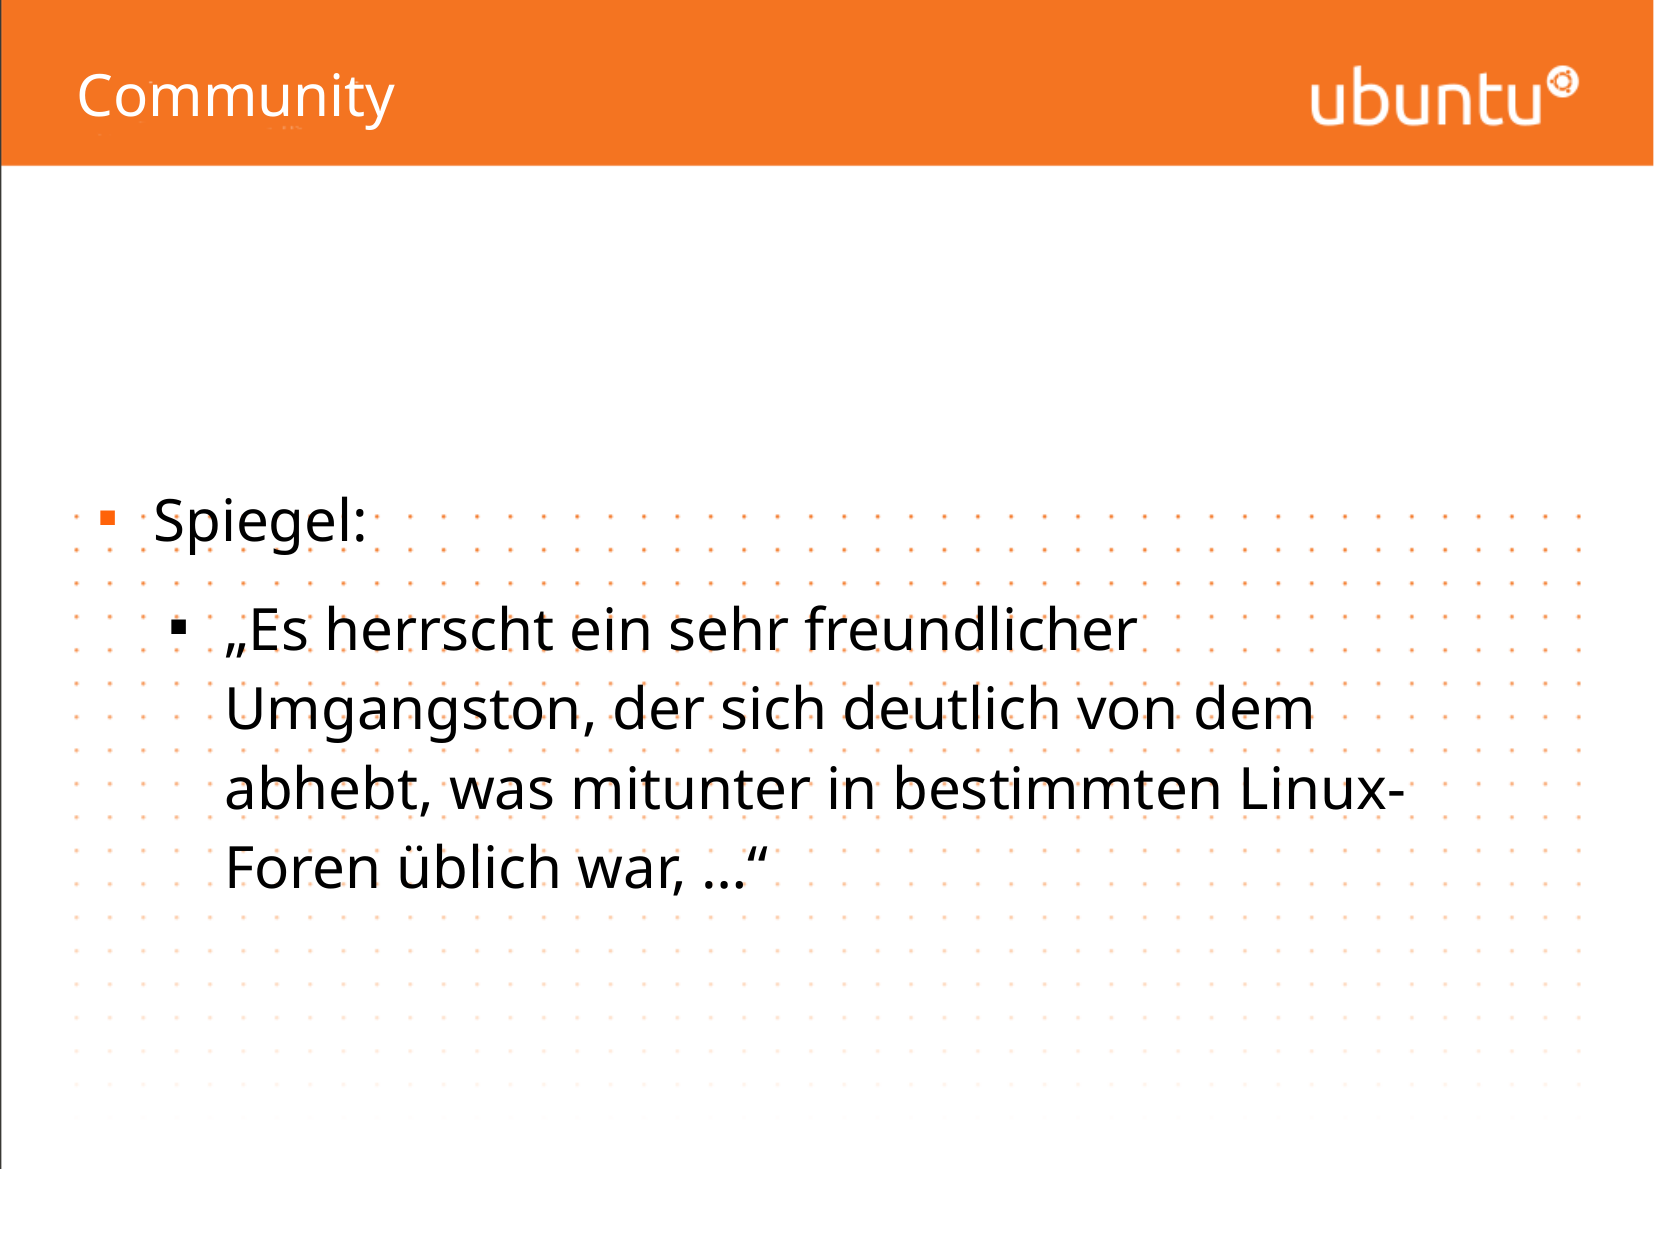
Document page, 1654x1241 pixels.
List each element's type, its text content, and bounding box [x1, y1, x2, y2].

picture [0, 0, 1654, 1169]
list Spiegel: „Es herrscht ein sehr freundlicher Umgangston, der sich deutlich von dem abhebt, was mitunter in bestimmten Linux-Foren üblich war, …“ [82, 479, 1462, 1109]
title Community [76, 29, 1565, 158]
